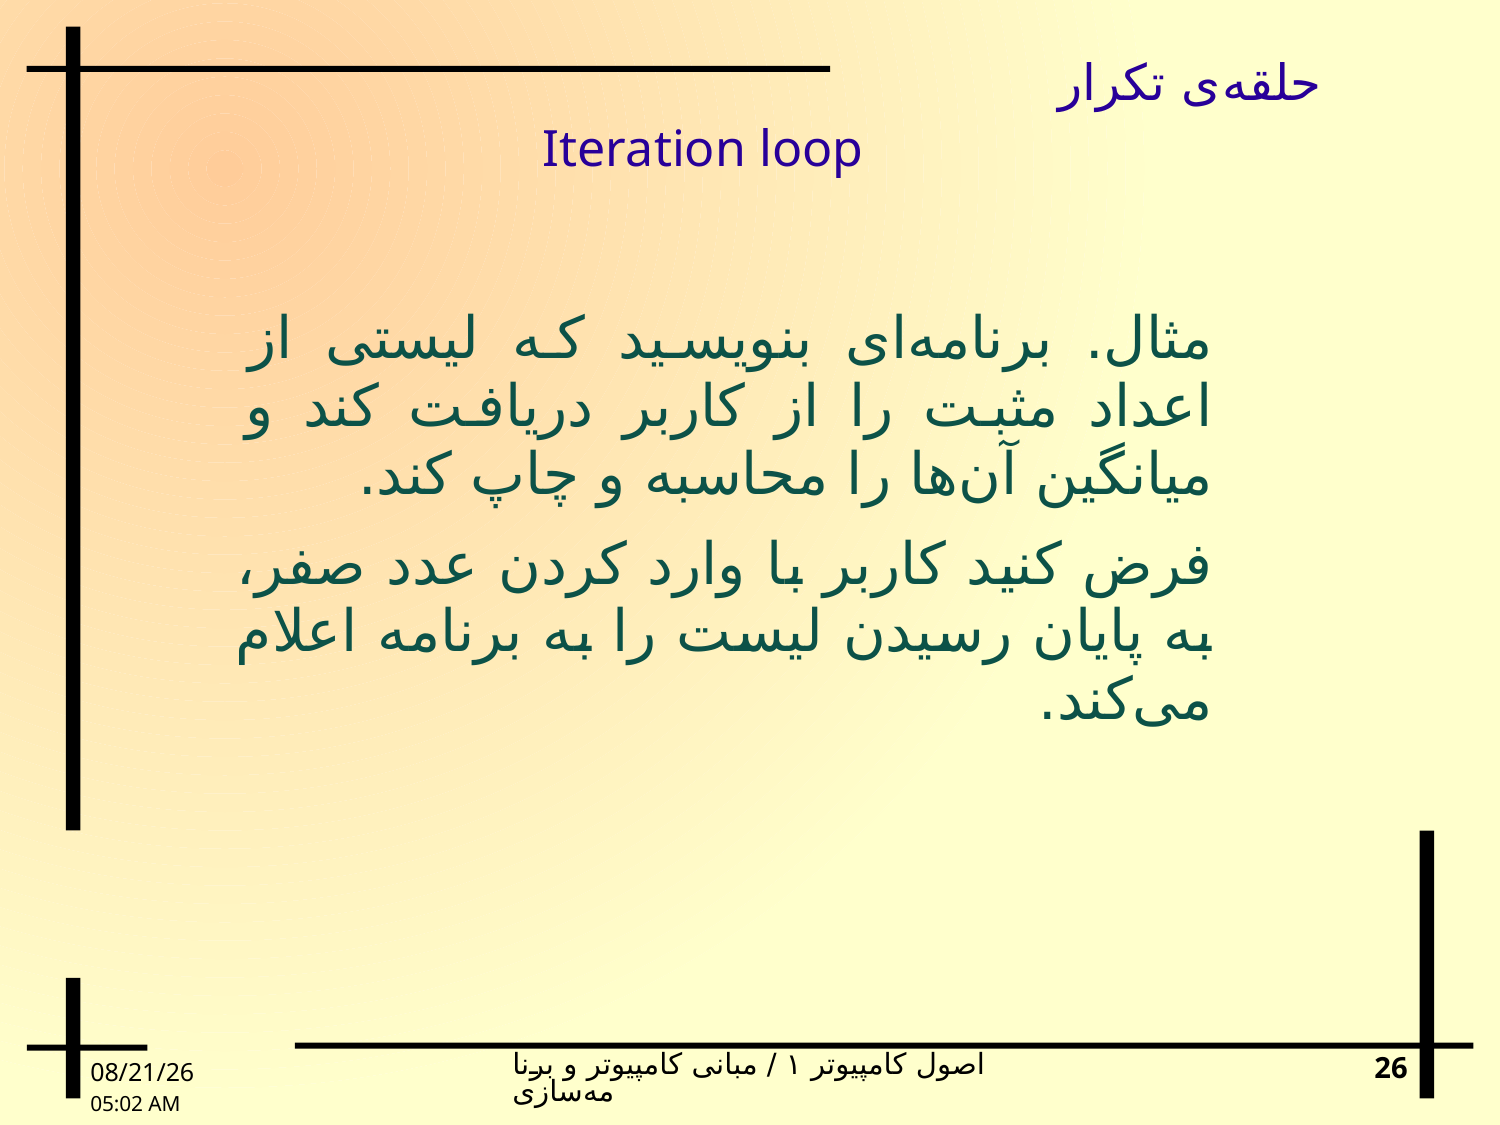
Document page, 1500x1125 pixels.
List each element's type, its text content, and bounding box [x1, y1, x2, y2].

list مثال. برنامه‌ای بنویسید که لیستی از اعداد مثبت را از کاربر دریافت کند و میانگین آن‌ها را محاسبه و چاپ کند. فرض کنید کاربر با وارد کردن عدد صفر، به پایان رسیدن لیست را به برنامه اعلام می‌کند. [234, 304, 1266, 783]
title حلقه‌ی تکرار Iteration loop [62, 57, 1344, 178]
